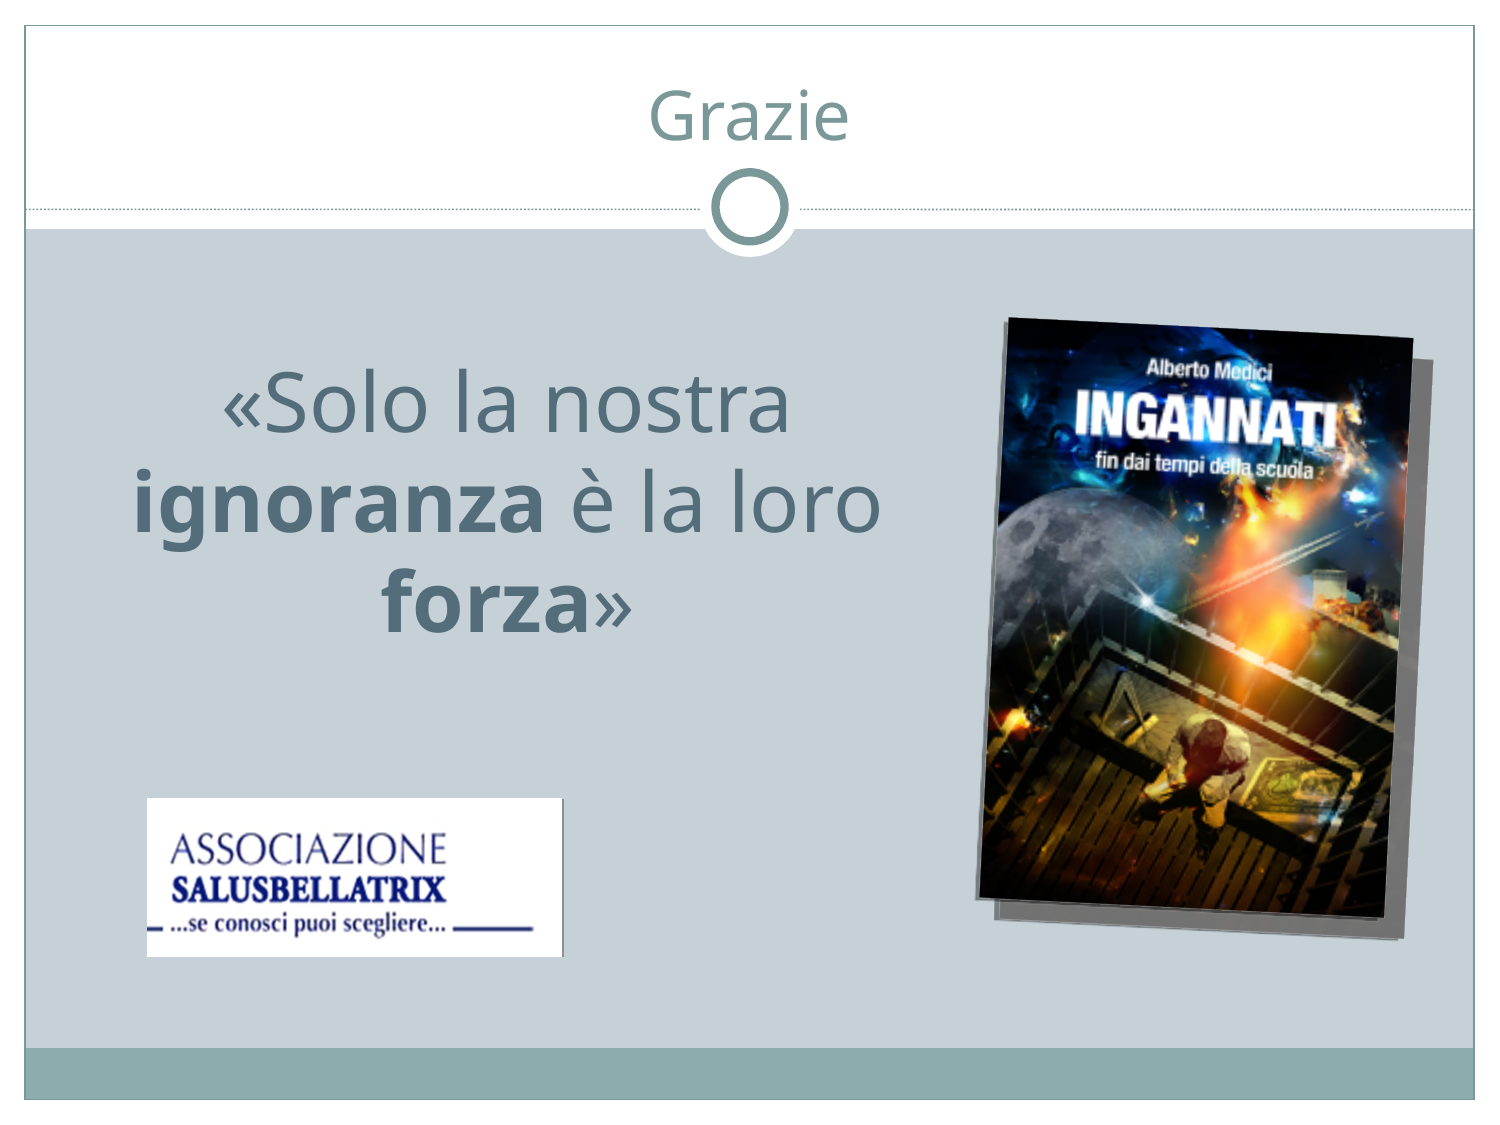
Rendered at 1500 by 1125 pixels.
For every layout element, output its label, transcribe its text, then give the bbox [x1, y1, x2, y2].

text_box «Solo la nostra ignoranza è la loro forza» [58, 316, 957, 657]
picture [978, 316, 1434, 939]
picture [147, 798, 562, 957]
title Grazie [49, 37, 1450, 162]
